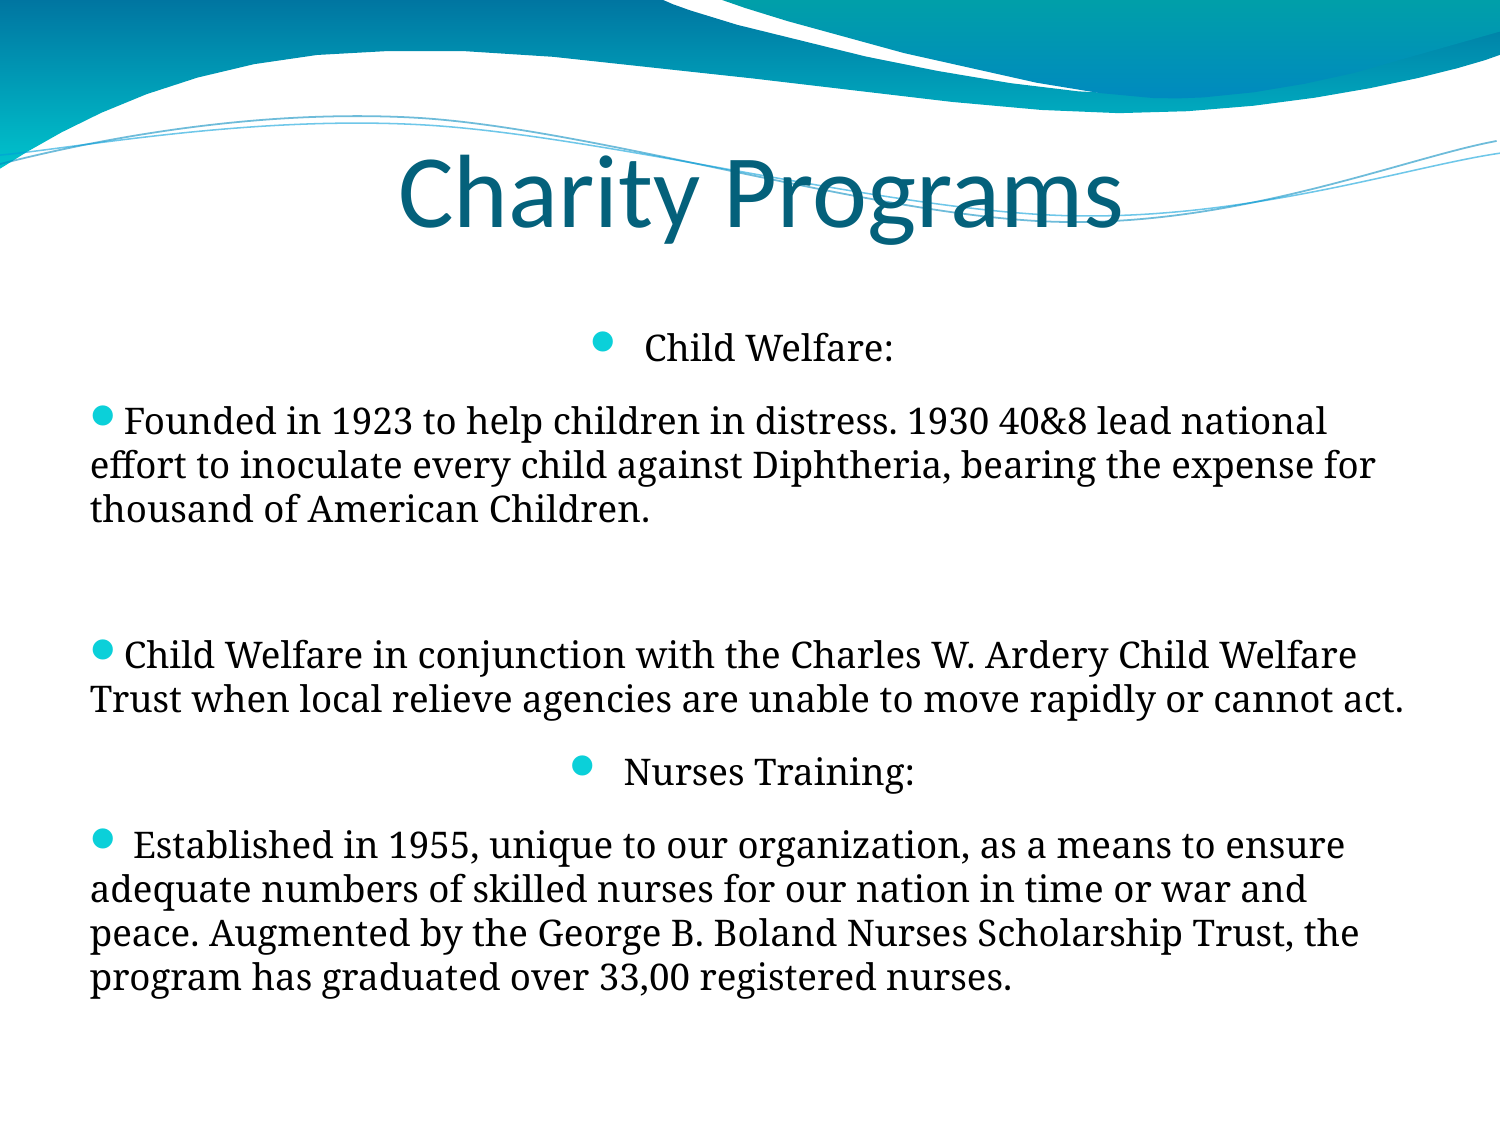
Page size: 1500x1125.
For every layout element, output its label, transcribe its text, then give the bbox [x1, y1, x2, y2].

title Charity Programs [75, 115, 1425, 303]
list Child Welfare: Founded in 1923 to help children in distress. 1930 40&8 lead national effort to inoculate every child against Diphtheria, bearing the expense for thousand of American Children. Child Welfare in conjunction with the Charles W. Ardery Child Welfare Trust when local relieve agencies are unable to move rapidly or cannot act. Nurses Training: Established in 1955, unique to our organization, as a means to ensure adequate numbers of skilled nurses for our nation in time or war and peace. Augmented by the George B. Boland Nurses Scholarship Trust, the program has graduated over 33,00 registered nurses. [75, 317, 1425, 1038]
